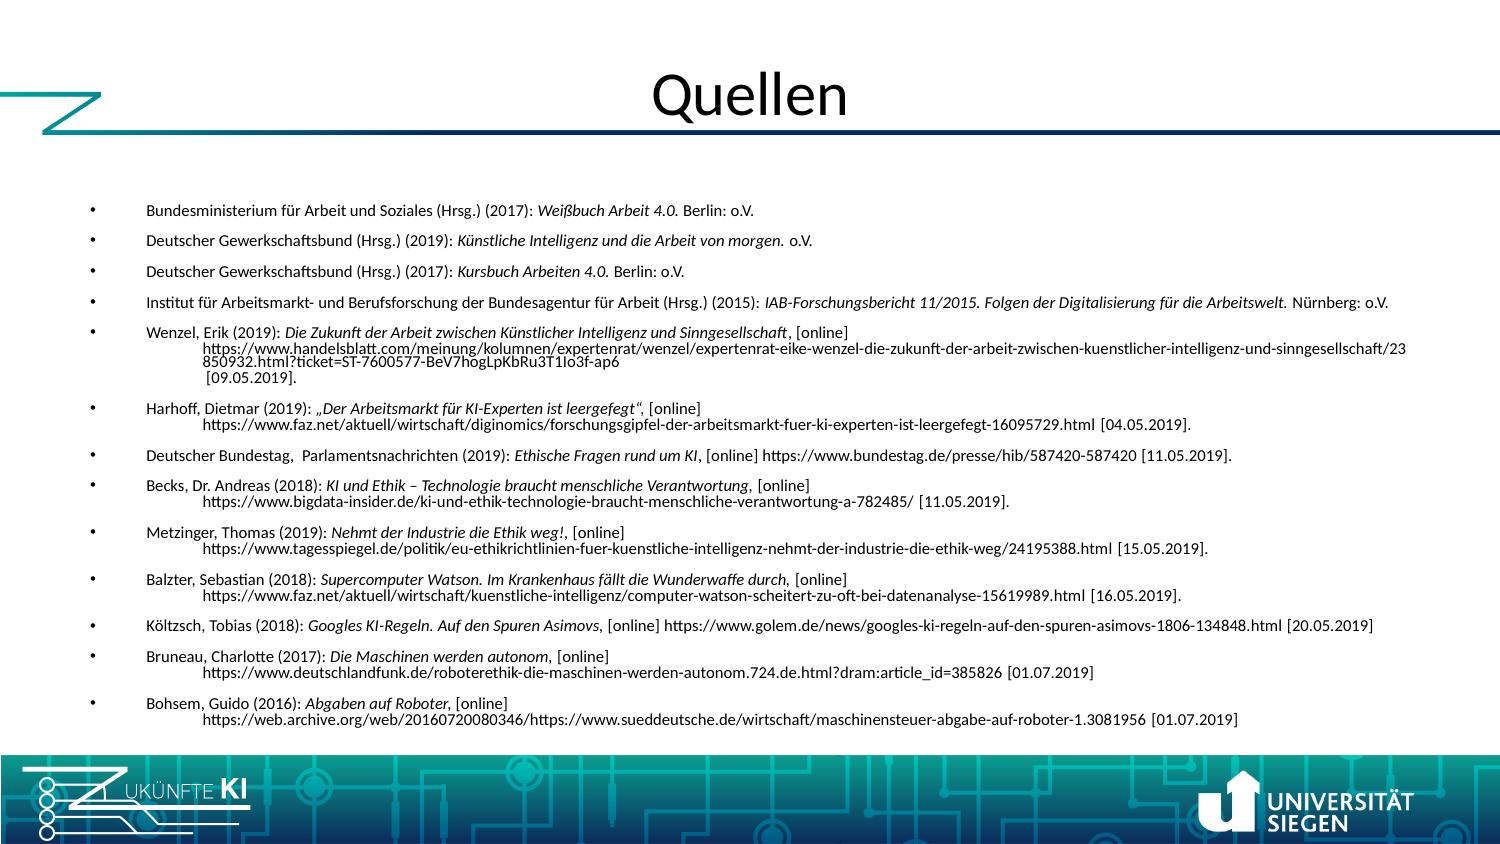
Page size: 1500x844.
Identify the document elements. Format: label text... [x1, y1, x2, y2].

list Bundesministerium für Arbeit und Soziales (Hrsg.) (2017): Weißbuch Arbeit 4.0. Berlin: o.V. Deutscher Gewerkschaftsbund (Hrsg.) (2019): Künstliche Intelligenz und die Arbeit von morgen. o.V. Deutscher Gewerkschaftsbund (Hrsg.) (2017): Kursbuch Arbeiten 4.0. Berlin: o.V. Institut für Arbeitsmarkt- und Berufsforschung der Bundesagentur für Arbeit (Hrsg.) (2015): IAB-Forschungsbericht 11/2015. Folgen der Digitalisierung für die Arbeitswelt. Nürnberg: o.V. Wenzel, Erik (2019): Die Zukunft der Arbeit zwischen Künstlicher Intelligenz und Sinngesellschaft, [online] https://www.handelsblatt.com/meinung/kolumnen/expertenrat/wenzel/expertenrat-eike-wenzel-die-zukunft-der-arbeit-zwischen-kuenstlicher-intelligenz-und-sinngesellschaft/23850932.html?ticket=ST-7600577-BeV7hogLpKbRu3T1Io3f-ap6 [09.05.2019]. Harhoff, Dietmar (2019): „Der Arbeitsmarkt für KI-Experten ist leergefegt“, [online] https://www.faz.net/aktuell/wirtschaft/diginomics/forschungsgipfel-der-arbeitsmarkt-fuer-ki-experten-ist-leergefegt-16095729.html [04.05.2019]. Deutscher Bundestag, Parlamentsnachrichten (2019): Ethische Fragen rund um KI, [online] https://www.bundestag.de/presse/hib/587420-587420 [11.05.2019]. Becks, Dr. Andreas (2018): KI und Ethik – Technologie braucht menschliche Verantwortung, [online] https://www.bigdata-insider.de/ki-und-ethik-technologie-braucht-menschliche-verantwortung-a-782485/ [11.05.2019]. Metzinger, Thomas (2019): Nehmt der Industrie die Ethik weg!, [online] https://www.tagesspiegel.de/politik/eu-ethikrichtlinien-fuer-kuenstliche-intelligenz-nehmt-der-industrie-die-ethik-weg/24195388.html [15.05.2019]. Balzter, Sebastian (2018): Supercomputer Watson. Im Krankenhaus fällt die Wunderwaffe durch, [online] https://www.faz.net/aktuell/wirtschaft/kuenstliche-intelligenz/computer-watson-scheitert-zu-oft-bei-datenanalyse-15619989.html [16.05.2019]. Költzsch, Tobias (2018): Googles KI-Regeln. Auf den Spuren Asimovs, [online] https://www.golem.de/news/googles-ki-regeln-auf-den-spuren-asimovs-1806-134848.html [20.05.2019] Bruneau, Charlotte (2017): Die Maschinen werden autonom, [online] https://www.deutschlandfunk.de/roboterethik-die-maschinen-werden-autonom.724.de.html?dram:article_id=385826 [01.07.2019] Bohsem, Guido (2016): Abgaben auf Roboter, [online] https://web.archive.org/web/20160720080346/https://www.sueddeutsche.de/wirtschaft/maschinensteuer-abgabe-auf-roboter-1.3081956 [01.07.2019] [75, 195, 1426, 754]
title Quellen [75, 20, 1426, 161]
